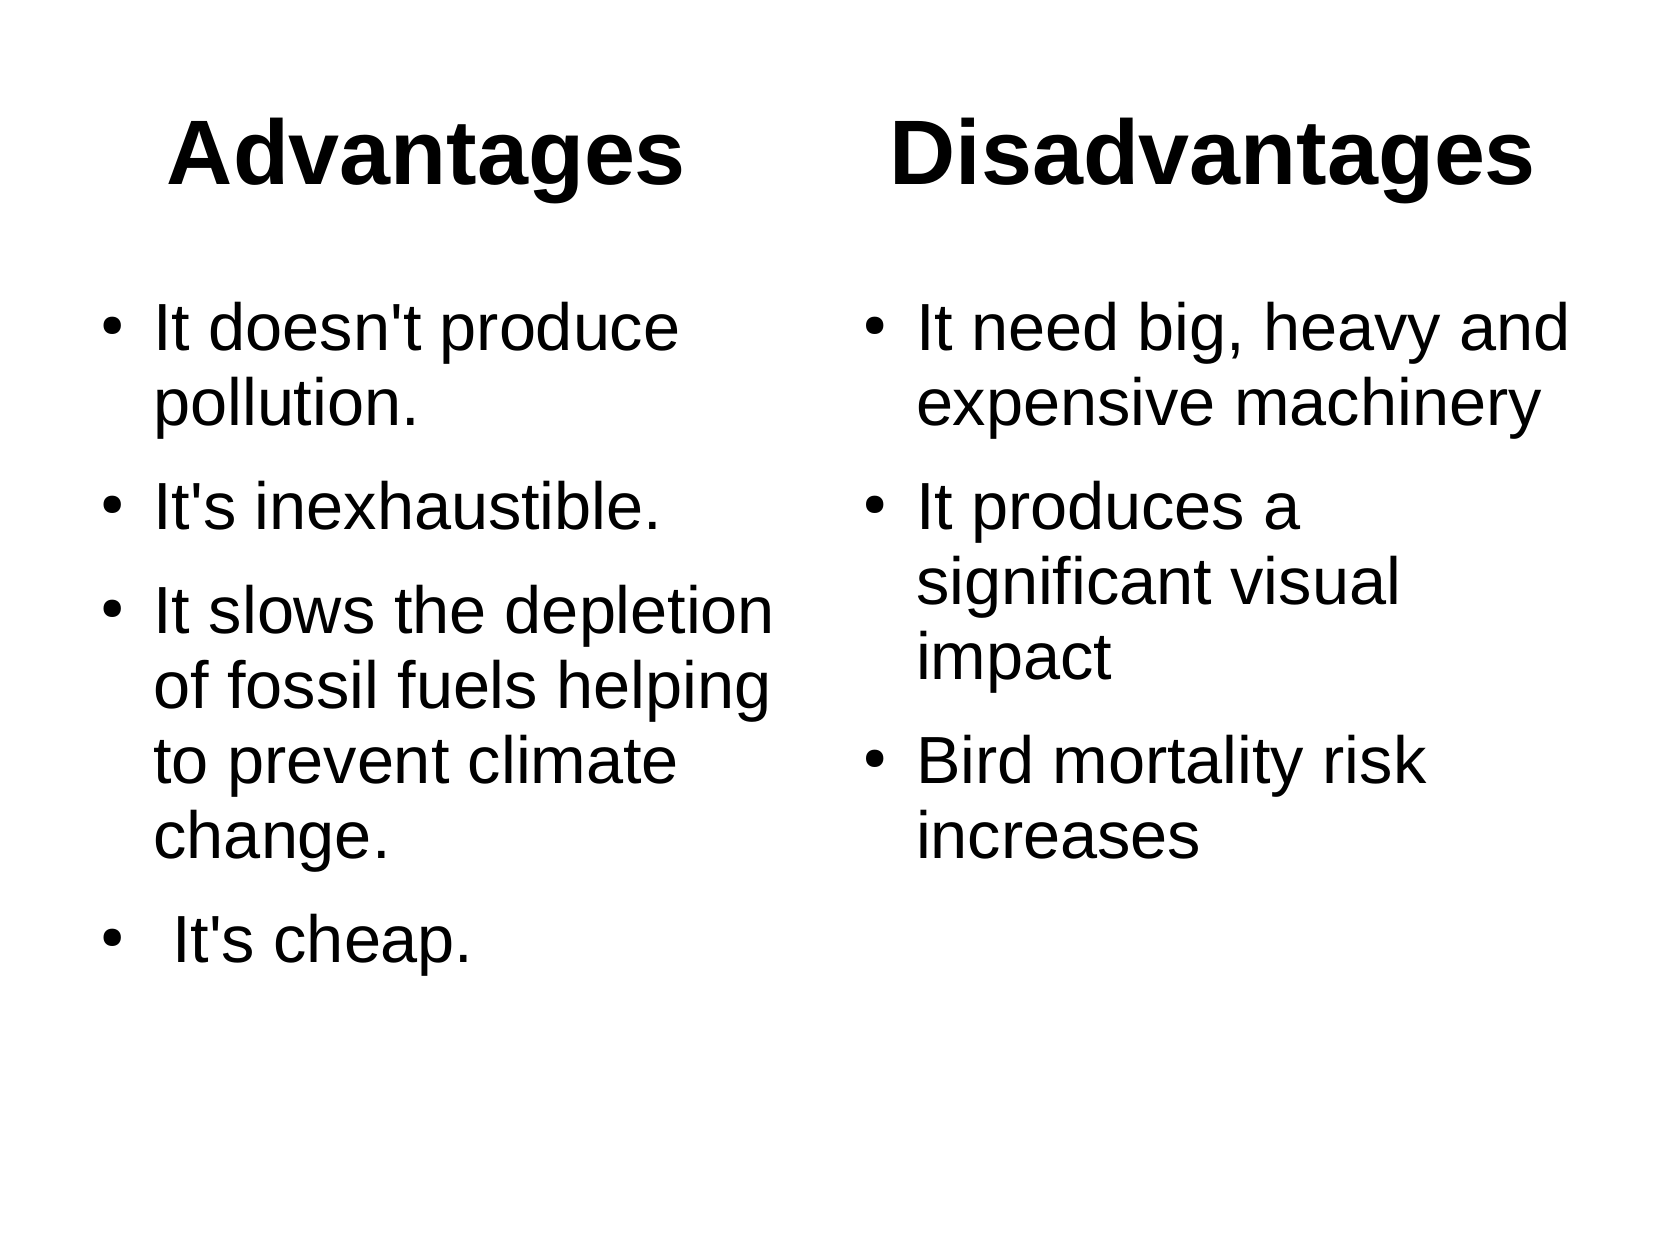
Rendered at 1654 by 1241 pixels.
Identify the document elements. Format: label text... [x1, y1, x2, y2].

list It need big, heavy and expensive machinery It produces a significant visual impact Bird mortality risk increases [845, 290, 1572, 1109]
list It doesn't produce pollution. It's inexhaustible. It slows the depletion of fossil fuels helping to prevent climate change. It's cheap. [82, 290, 809, 1109]
title Advantages Disadvantages [82, 56, 1571, 250]
